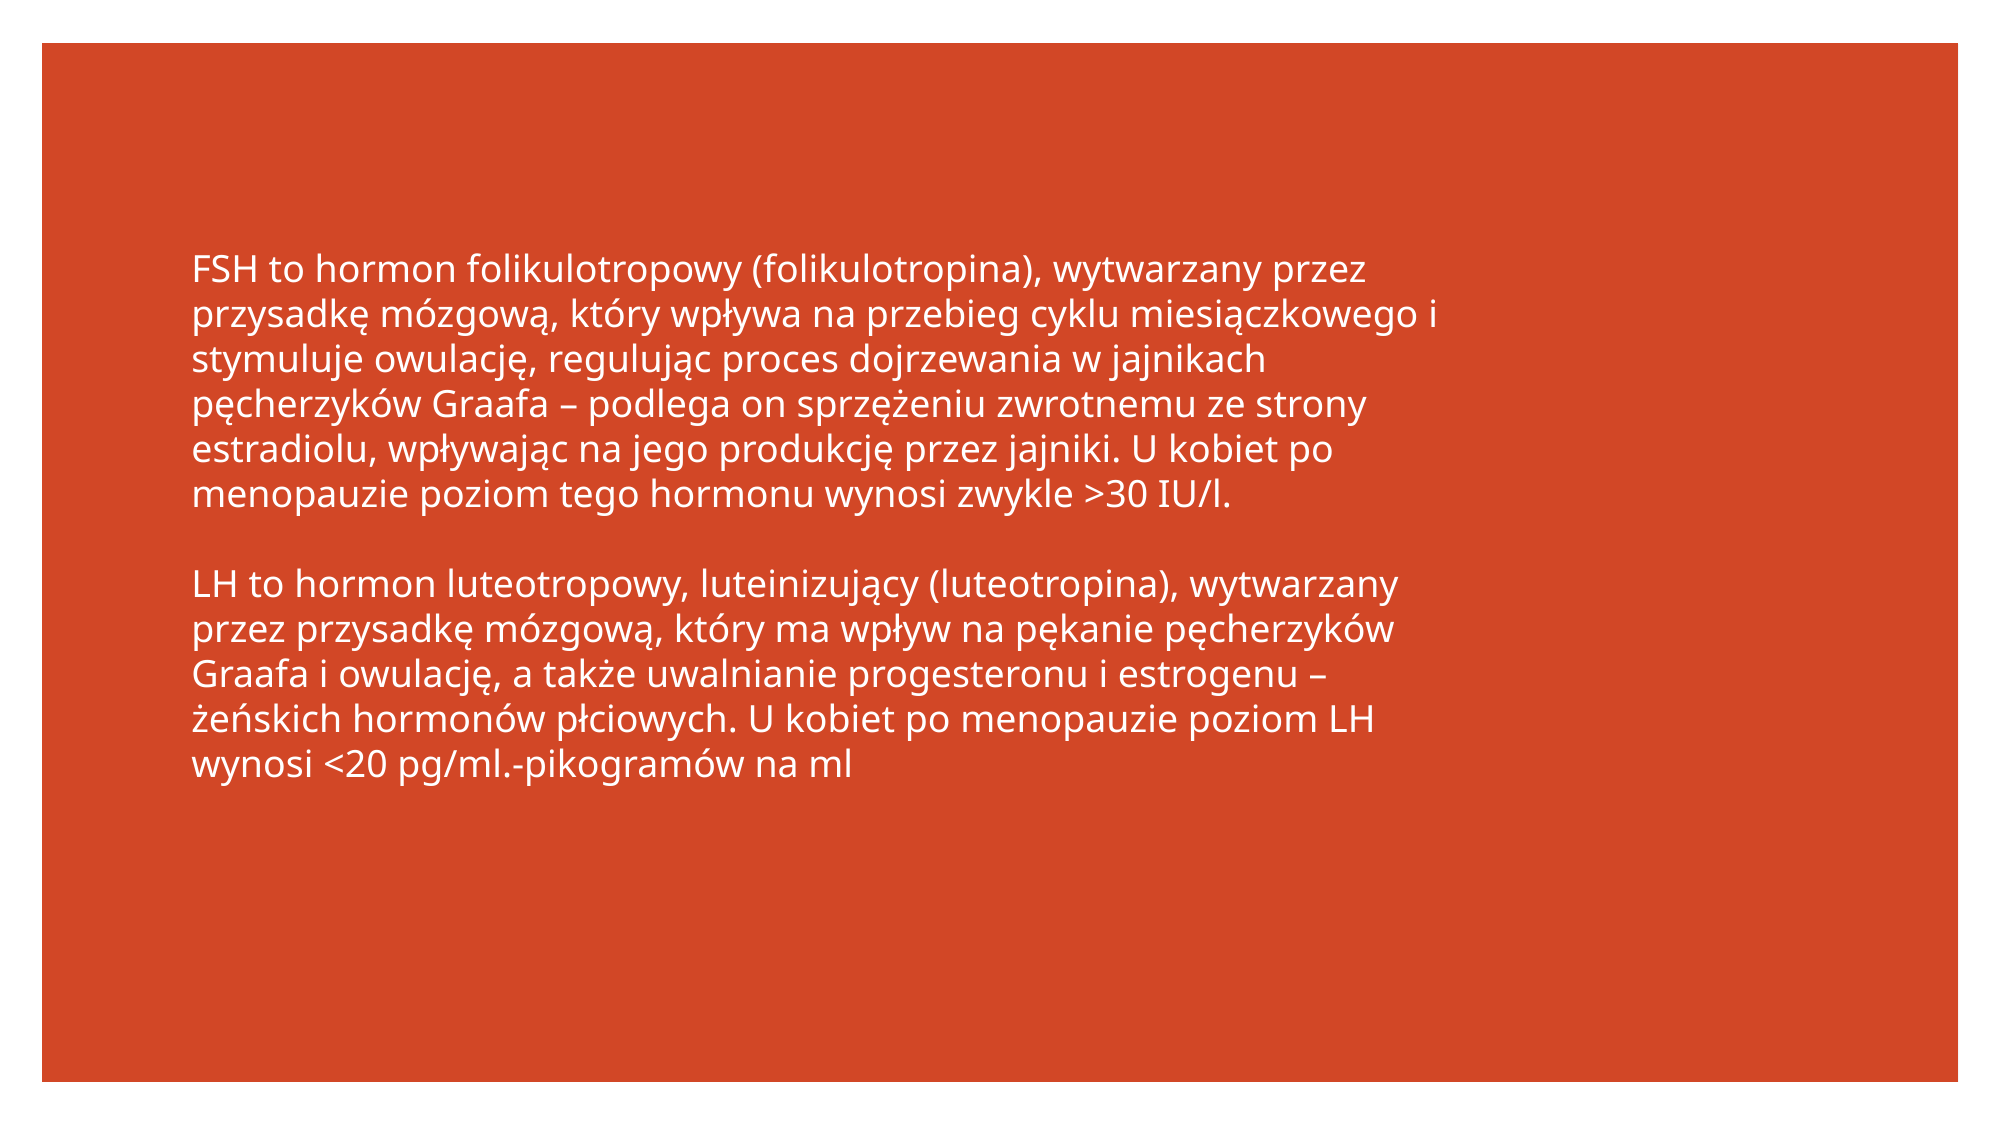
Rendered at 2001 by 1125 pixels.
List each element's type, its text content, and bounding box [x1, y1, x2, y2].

text_box FSH to hormon folikulotropowy (folikulotropina), wytwarzany przez przysadkę mózgową, który wpływa na przebieg cyklu miesiączkowego i stymuluje owulację, regulując proces dojrzewania w jajnikach pęcherzyków Graafa – podlega on sprzężeniu zwrotnemu ze strony estradiolu, wpływając na jego produkcję przez jajniki. U kobiet po menopauzie poziom tego hormonu wynosi zwykle >30 IU/l. LH to hormon luteotropowy, luteinizujący (luteotropina), wytwarzany przez przysadkę mózgową, który ma wpływ na pękanie pęcherzyków Graafa i owulację, a także uwalnianie progesteronu i estrogenu – żeńskich hormonów płciowych. U kobiet po menopauzie poziom LH wynosi <20 pg/ml.-pikogramów na ml [176, 237, 1500, 798]
